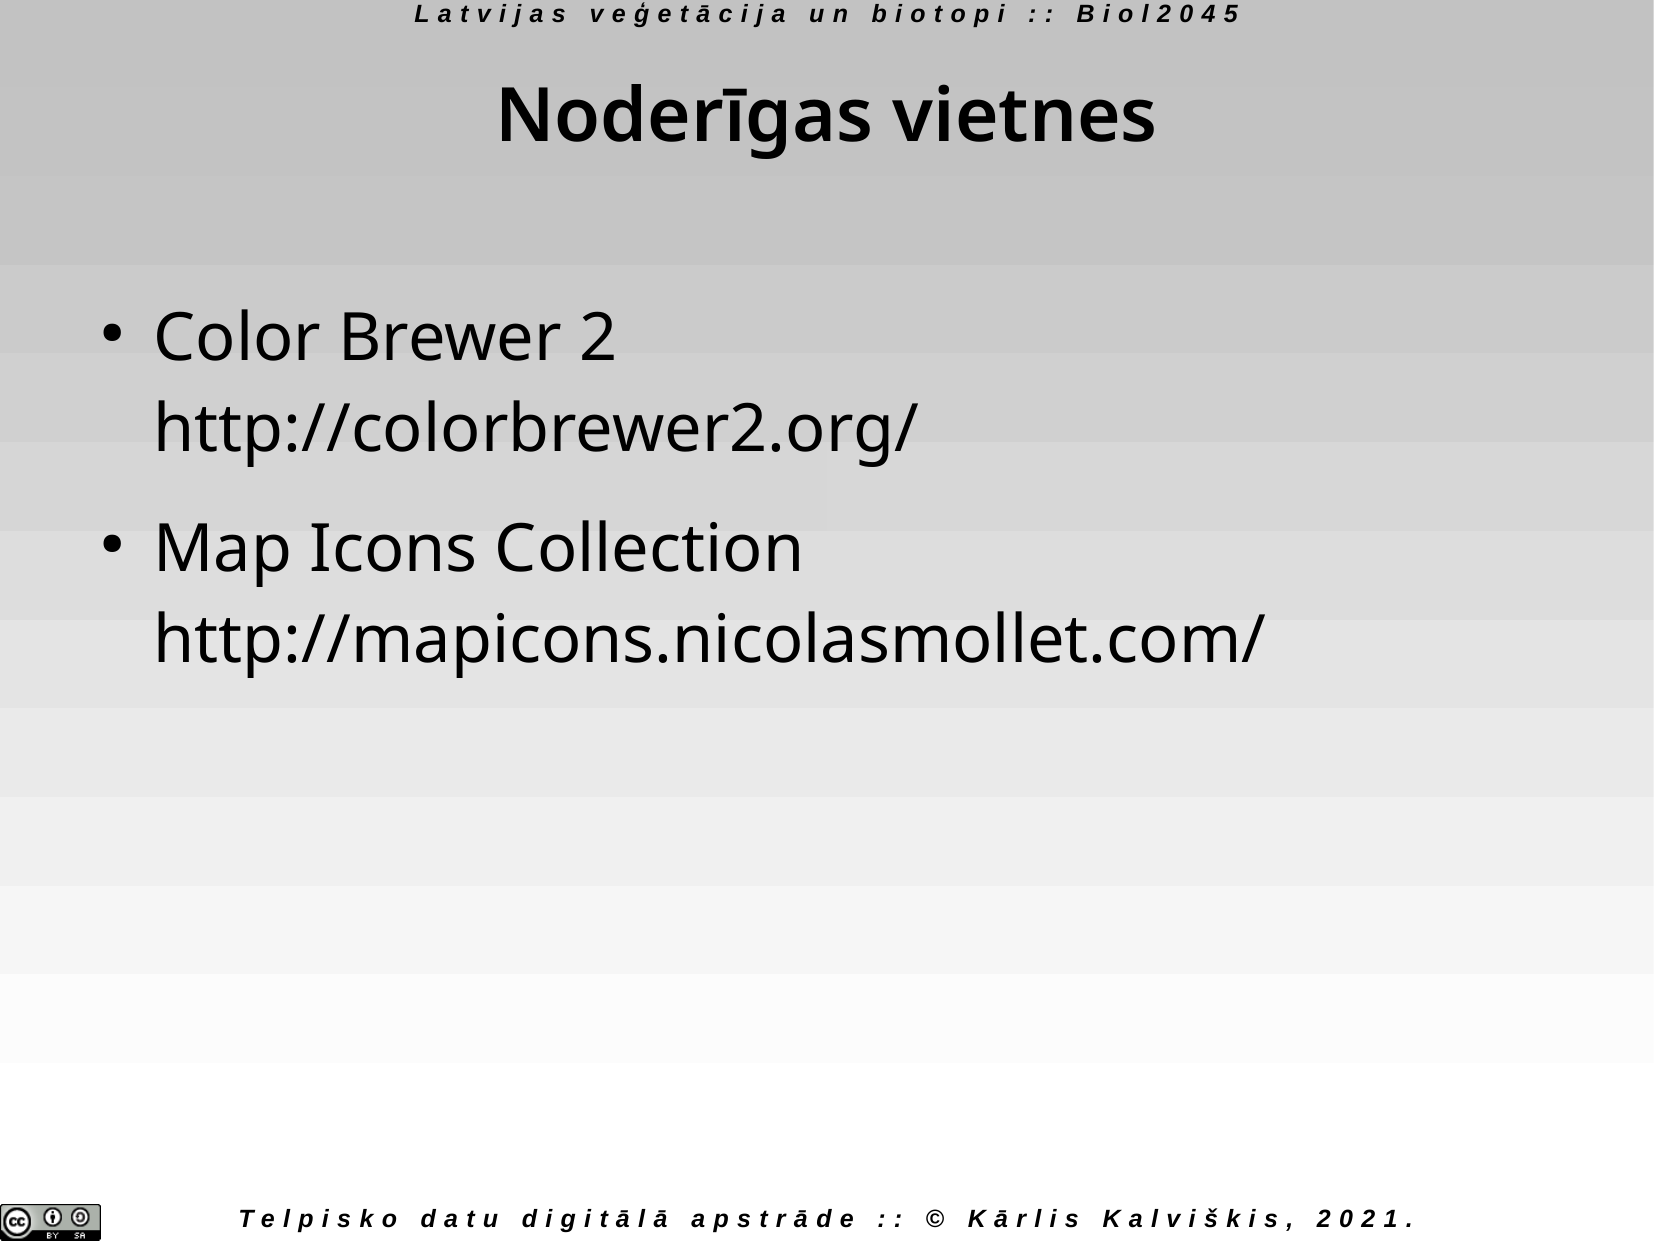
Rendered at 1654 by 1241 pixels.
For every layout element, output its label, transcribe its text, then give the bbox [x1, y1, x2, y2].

list Color Brewer 2 http://colorbrewer2.org/ Map Icons Collection http://mapicons.nicolasmollet.com/ [82, 289, 1571, 1113]
title Noderīgas vietnes [29, 40, 1625, 288]
picture [0, 0, 1654, 1241]
